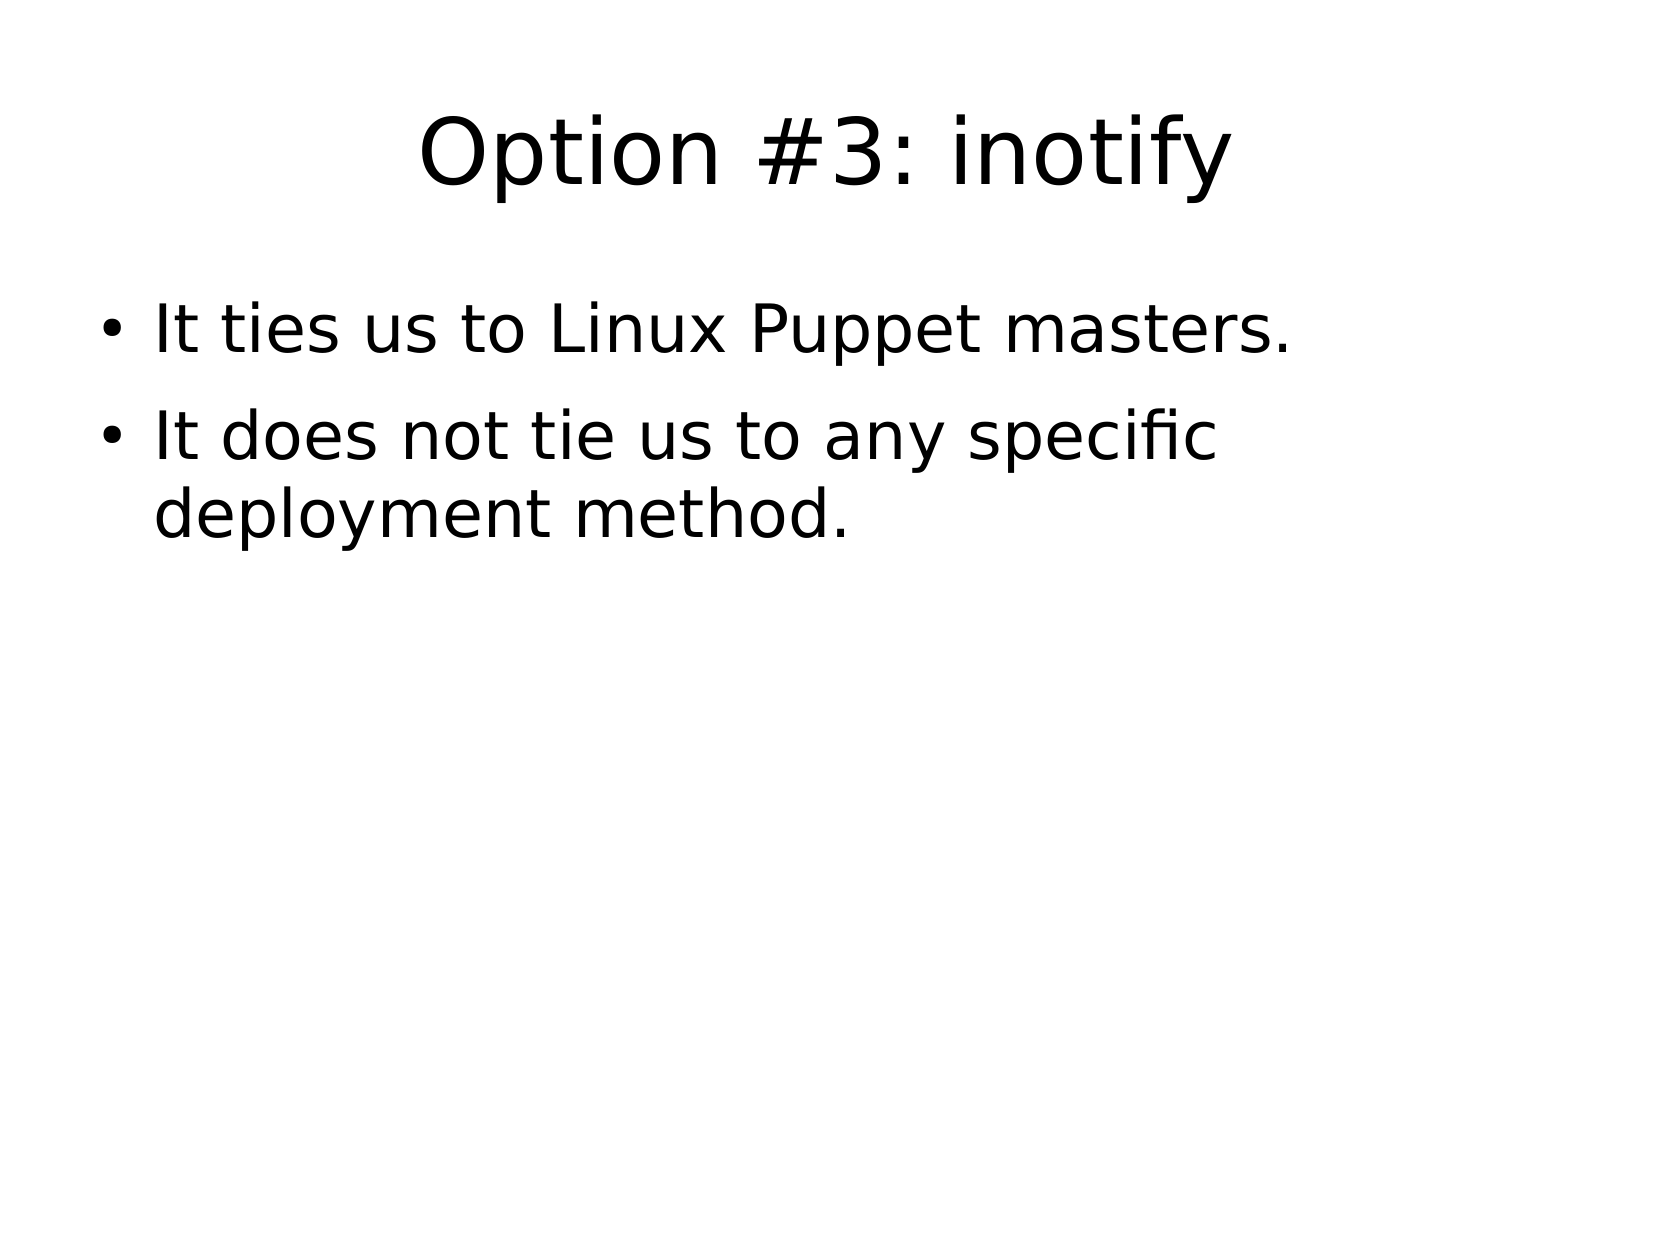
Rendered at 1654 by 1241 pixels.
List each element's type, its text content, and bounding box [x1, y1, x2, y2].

list It ties us to Linux Puppet masters. It does not tie us to any specific deployment method. [82, 290, 1571, 1010]
title Option #3: inotify [82, 49, 1571, 257]
